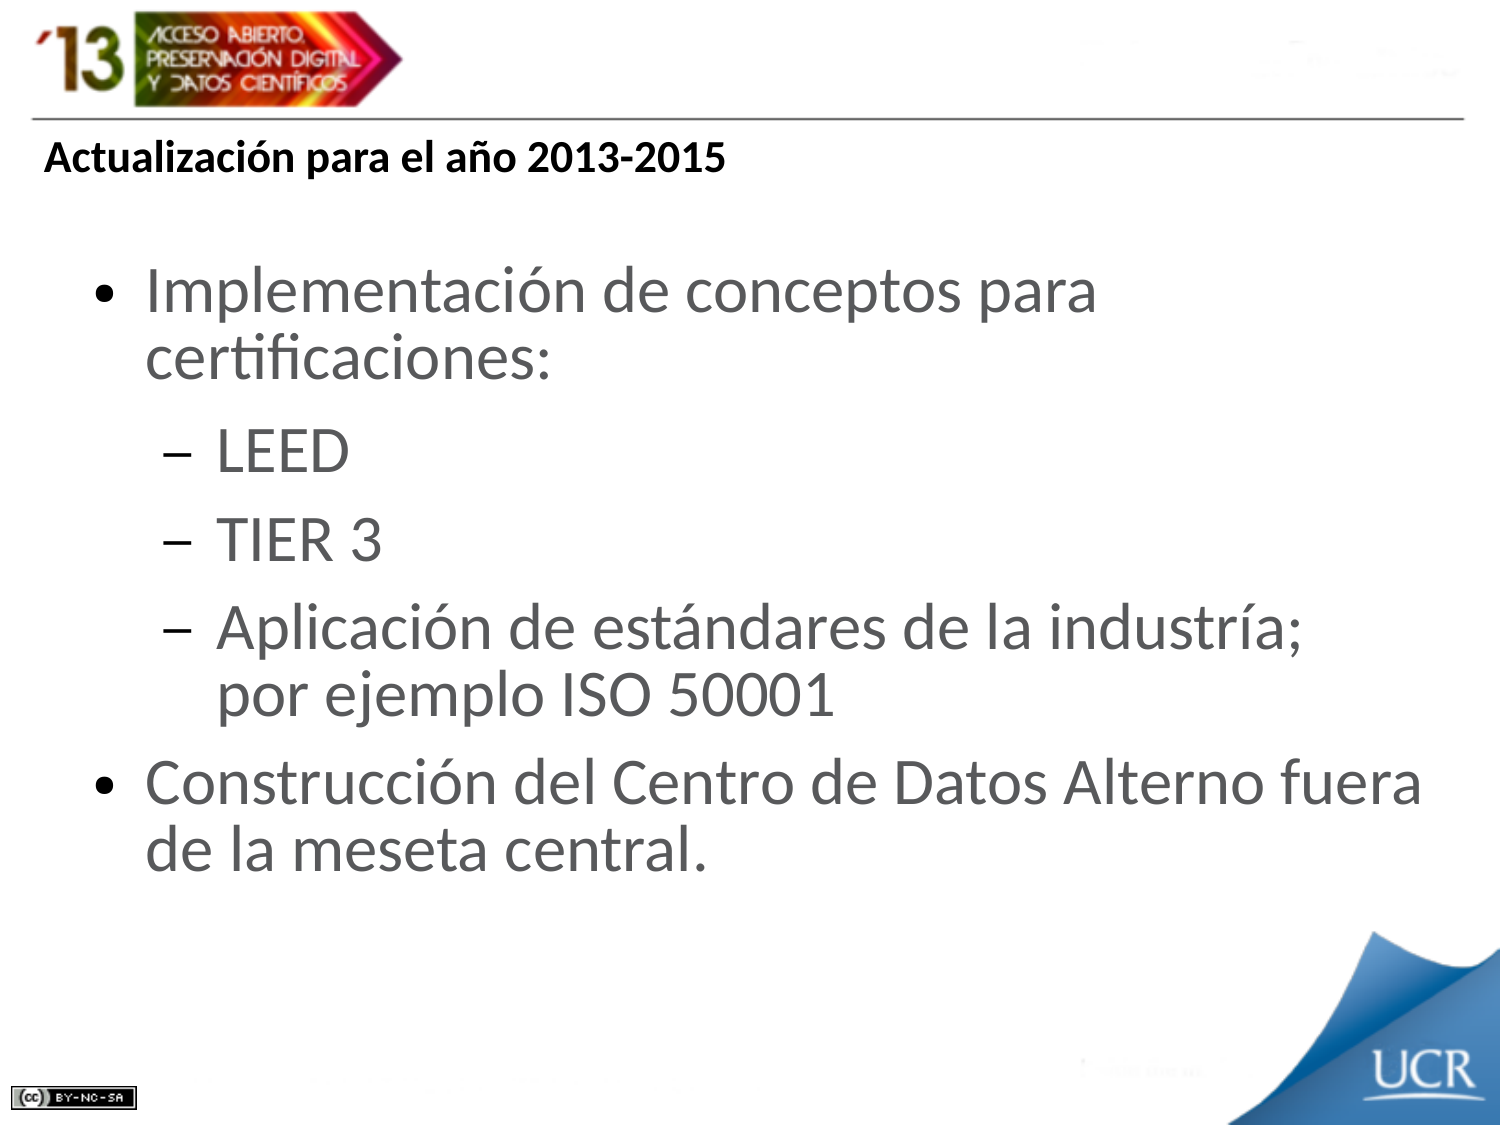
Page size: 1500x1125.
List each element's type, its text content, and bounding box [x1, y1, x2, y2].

title Actualización para el año 2013-2015 [43, 122, 1394, 201]
list Implementación de conceptos para certificaciones: LEED TIER 3 Aplicación de estándares de la industría; por ejemplo ISO 50001 Construcción del Centro de Datos Alterno fuera de la meseta central. [75, 262, 1425, 1005]
picture [0, 0, 1500, 1125]
